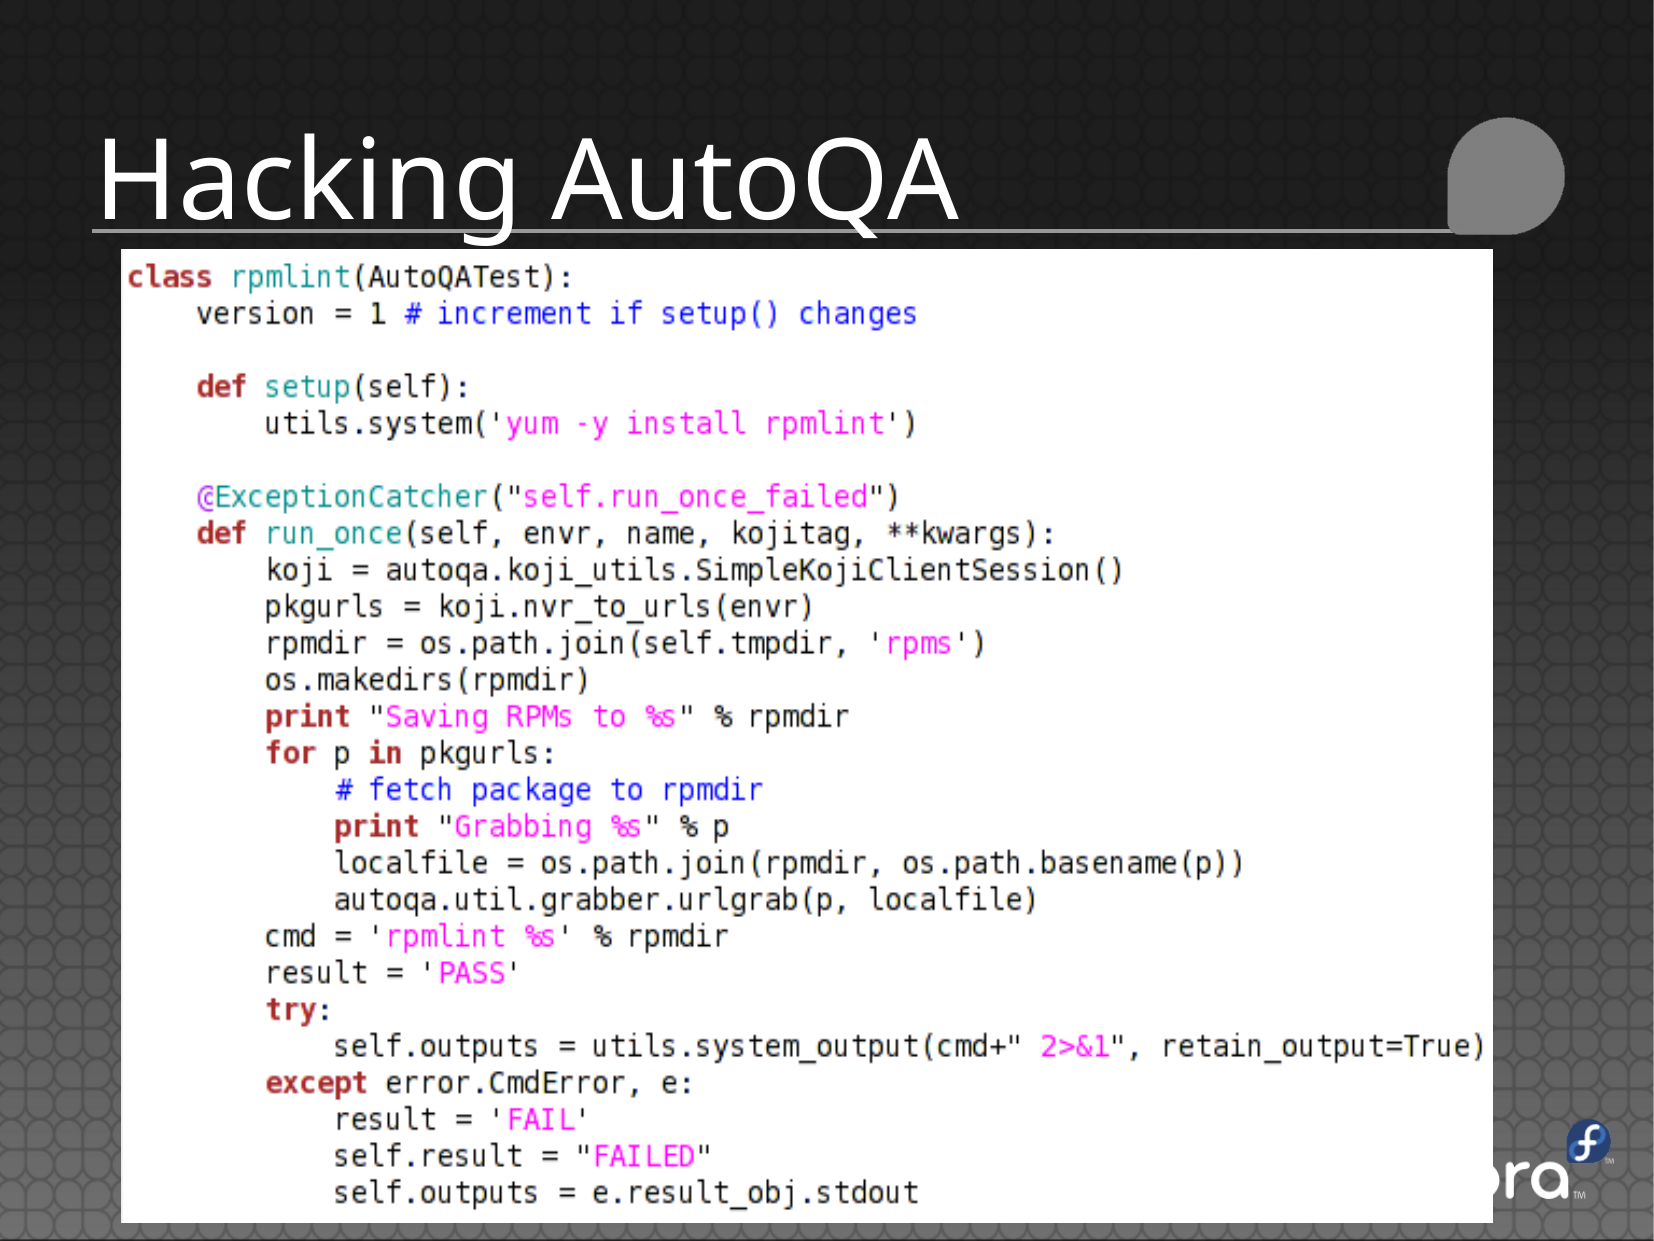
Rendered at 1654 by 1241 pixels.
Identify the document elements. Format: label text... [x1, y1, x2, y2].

picture [0, 0, 1654, 1241]
title Hacking AutoQA [94, 107, 1426, 244]
